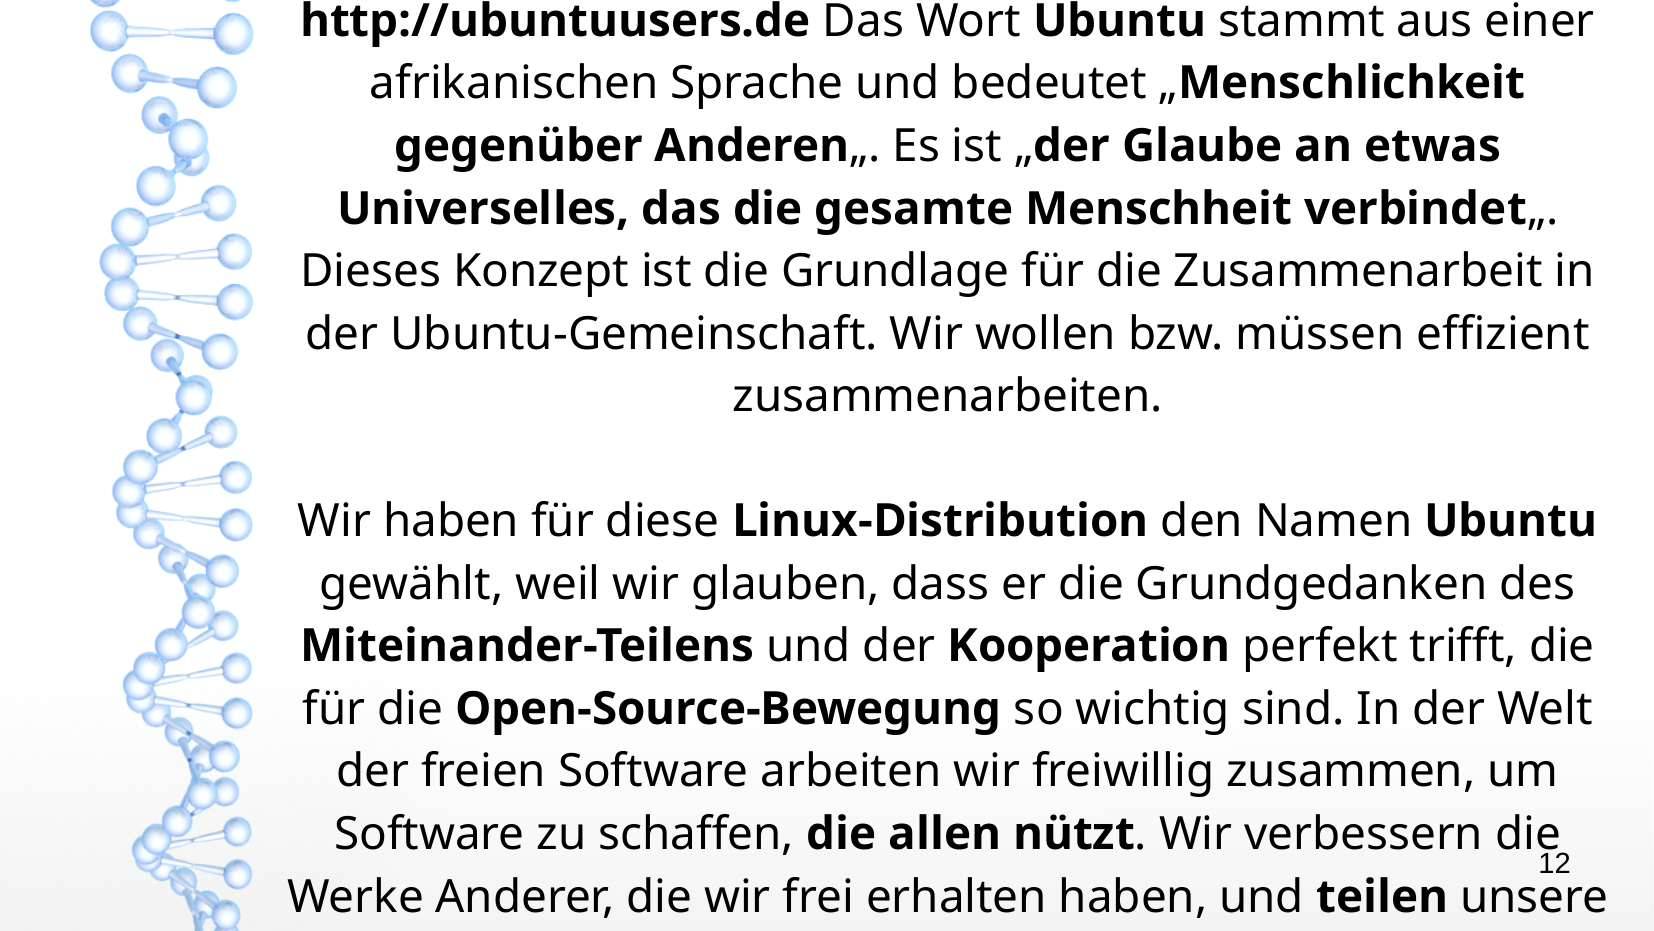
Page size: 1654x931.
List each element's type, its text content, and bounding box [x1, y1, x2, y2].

picture [0, 0, 1654, 931]
subtitle http://ubuntuusers.de Das Wort Ubuntu stammt aus einer afrikanischen Sprache und bedeutet „Menschlichkeit gegenüber Anderen„. Es ist „der Glaube an etwas Universelles, das die gesamte Menschheit verbindet„. Dieses Konzept ist die Grundlage für die Zusammenarbeit in der Ubuntu-Gemeinschaft. Wir wollen bzw. müssen effizient zusammenarbeiten. Wir haben für diese Linux-Distribution den Namen Ubuntu gewählt, weil wir glauben, dass er die Grundgedanken des Miteinander-Teilens und der Kooperation perfekt trifft, die für die Open-Source-Bewegung so wichtig sind. In der Welt der freien Software arbeiten wir freiwillig zusammen, um Software zu schaffen, die allen nützt. Wir verbessern die Werke Anderer, die wir frei erhalten haben, und teilen unsere Erweiterungen auf der gleichen Basis mit Anderen. [283, 75, 1613, 900]
